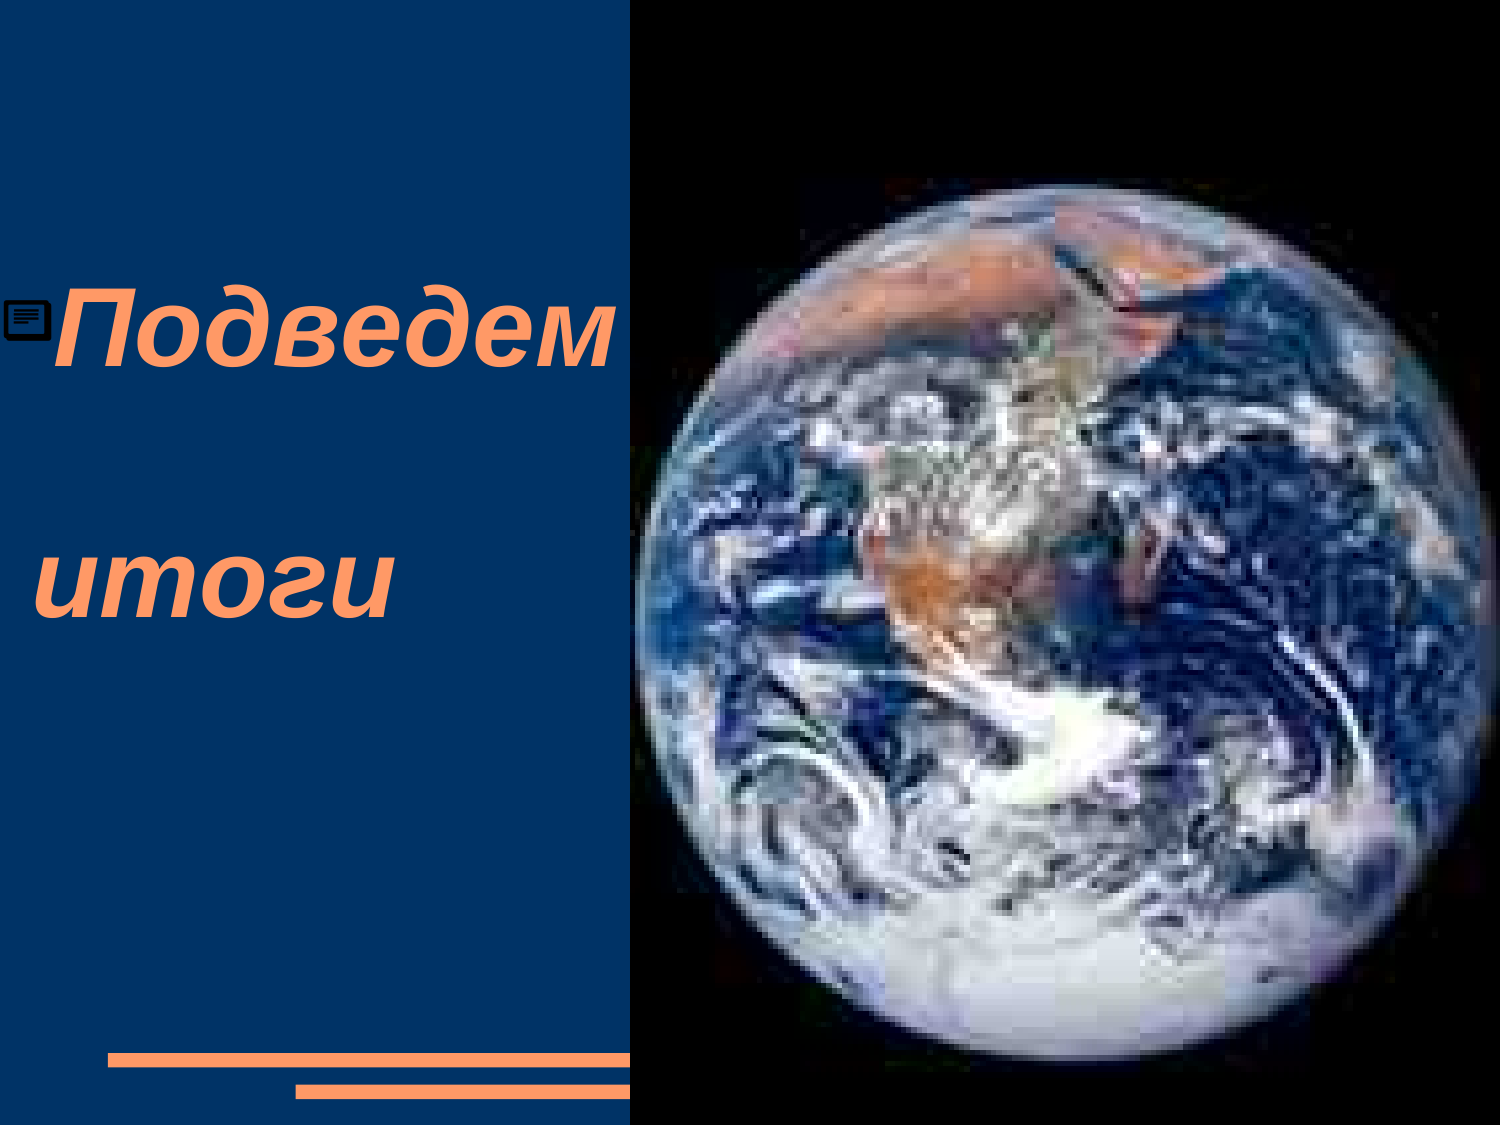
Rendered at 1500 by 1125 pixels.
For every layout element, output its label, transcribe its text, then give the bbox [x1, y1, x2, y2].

title Подведем итоги [0, 107, 630, 798]
picture [630, 0, 1500, 1125]
